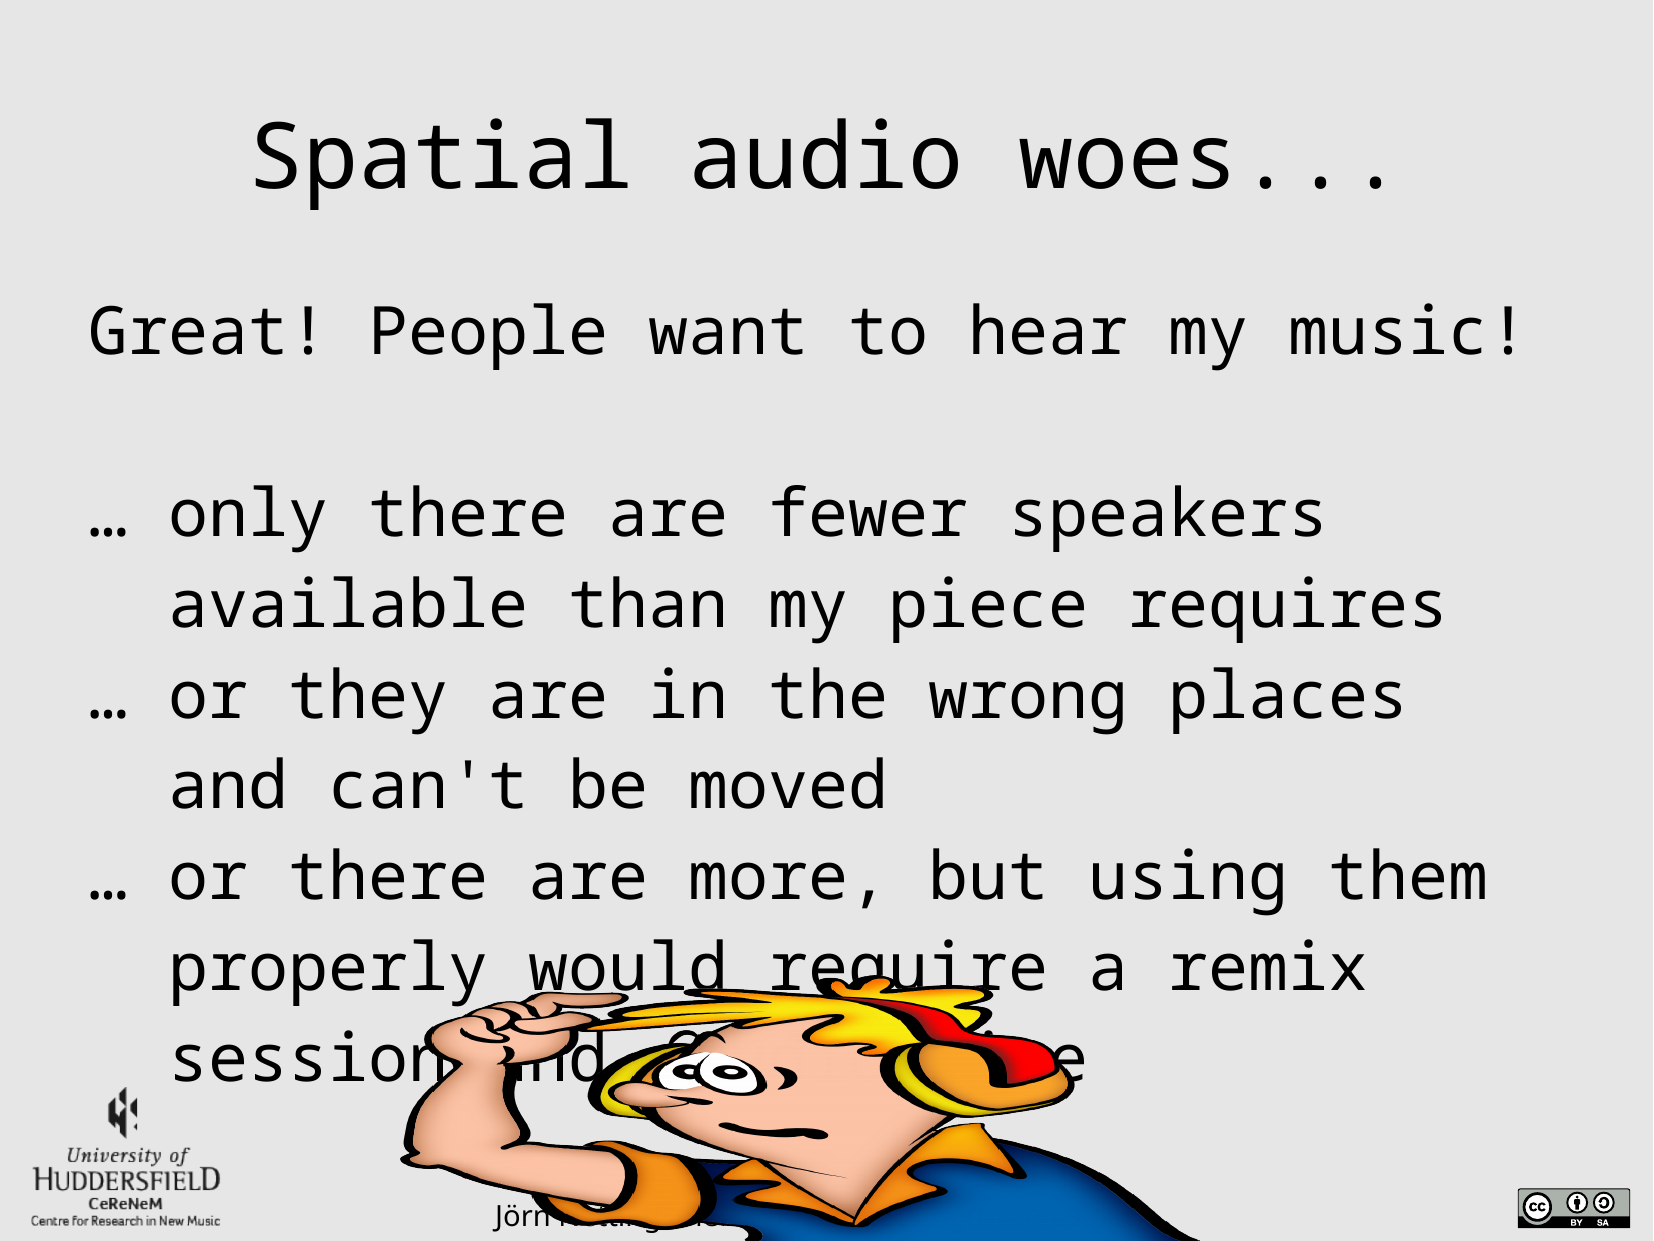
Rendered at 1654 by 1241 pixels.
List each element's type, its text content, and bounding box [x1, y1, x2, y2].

picture [400, 975, 1200, 1241]
picture [31, 1087, 222, 1229]
text_box Great! People want to hear my music! … only there are fewer speakers available than my piece requires … or they are in the wrong places and can't be moved … or there are more, but using them properly would require a remix session and studio time [73, 276, 1574, 992]
title Spatial audio woes... [82, 49, 1571, 257]
